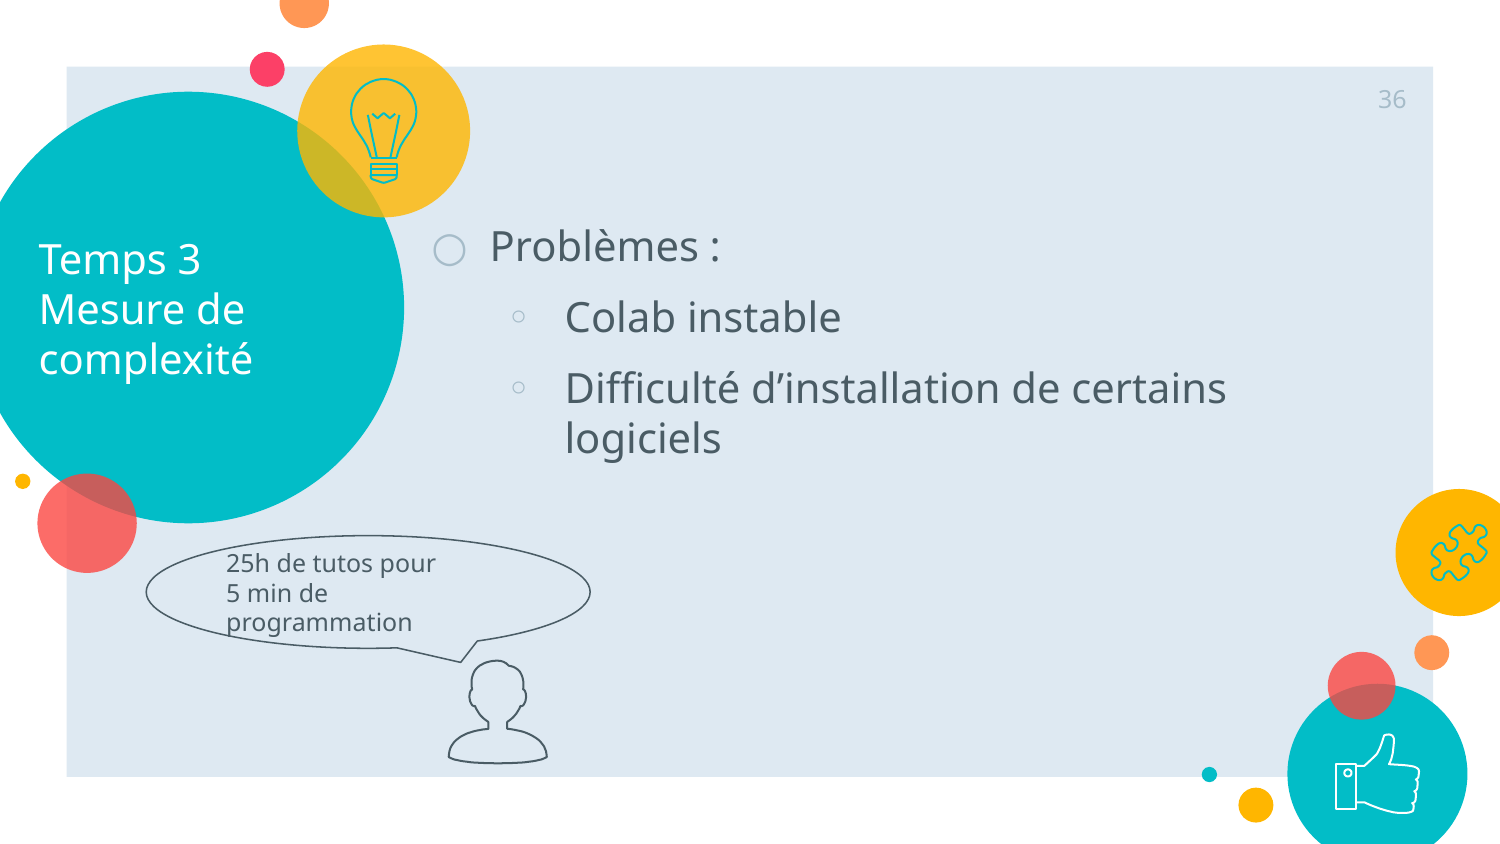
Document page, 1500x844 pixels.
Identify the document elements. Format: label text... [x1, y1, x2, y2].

text_box 25h de tutos pour 5 min de programmation [146, 535, 591, 663]
list Problèmes : Colab instable Difficulté d’installation de certains logiciels [399, 205, 1339, 650]
slide_number <number> [1331, 68, 1422, 134]
title Temps 3 Mesure de complexité [23, 91, 375, 524]
